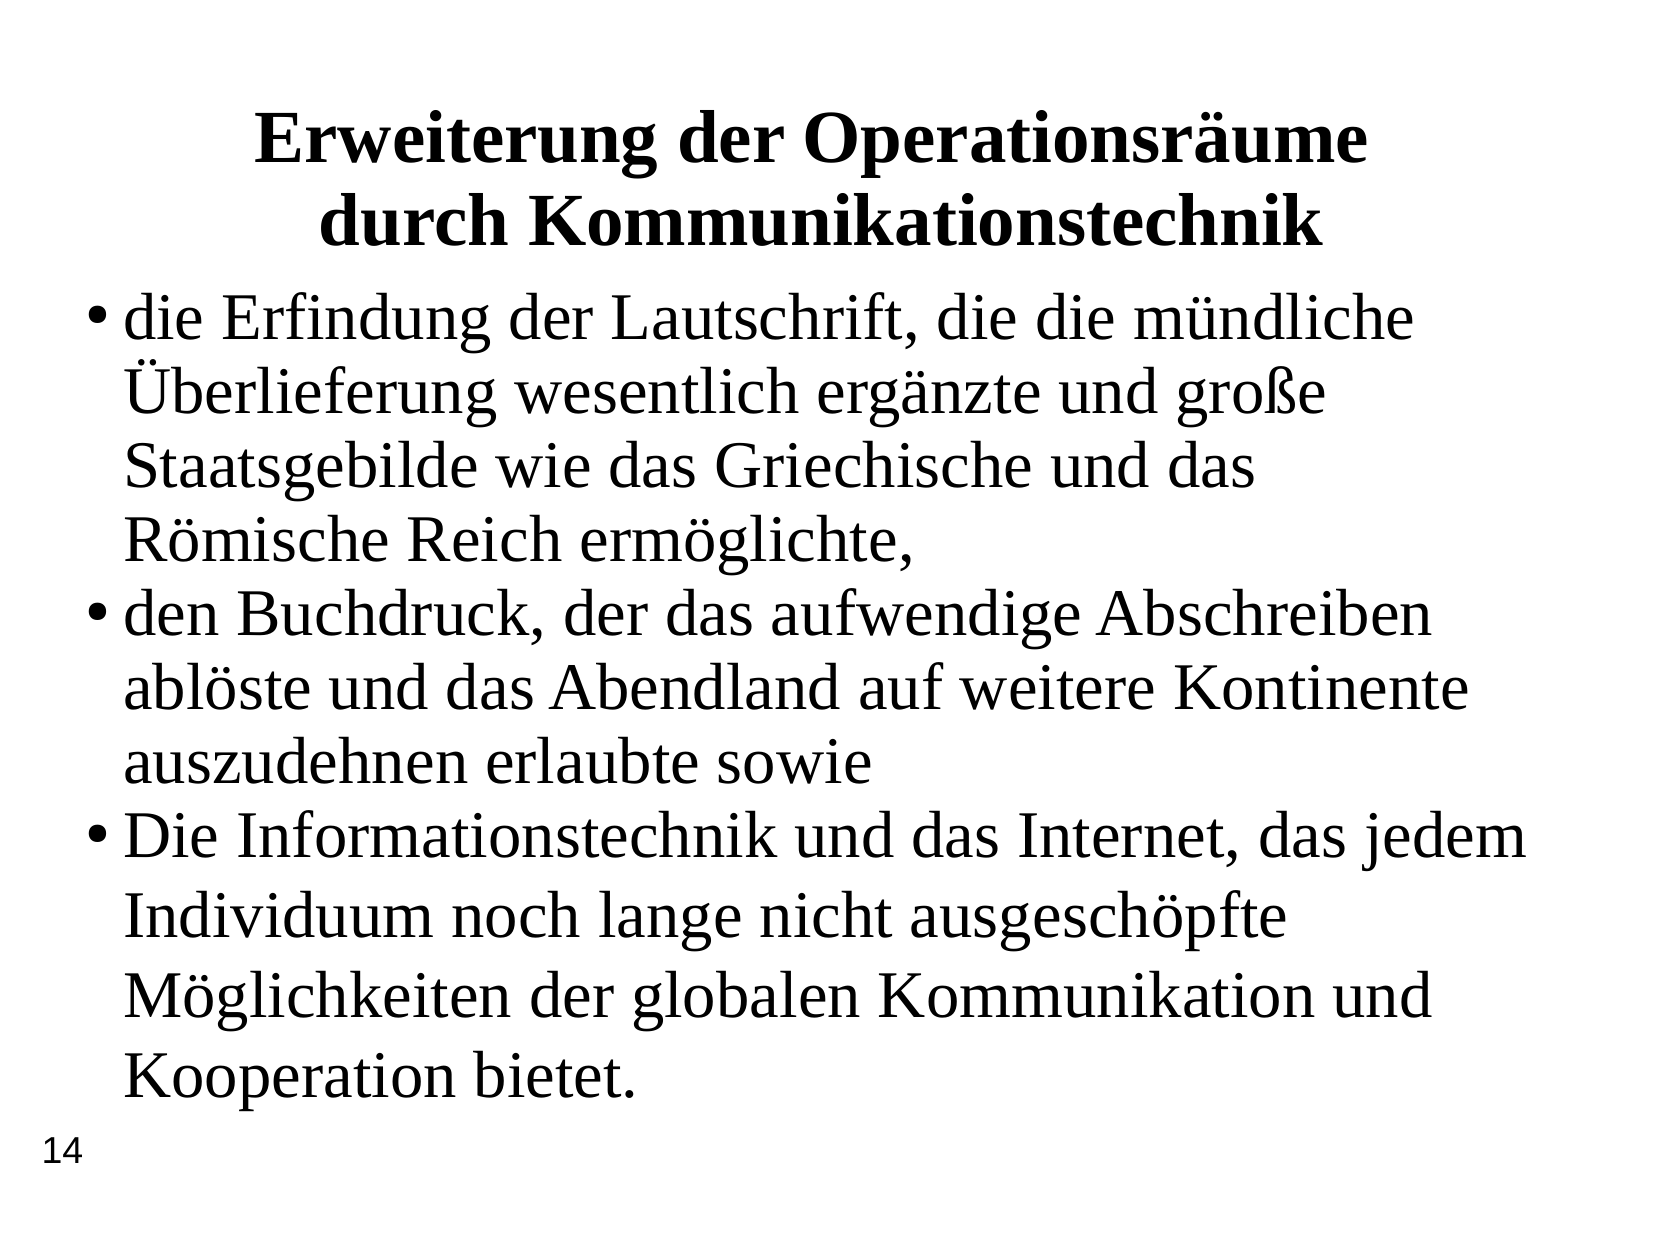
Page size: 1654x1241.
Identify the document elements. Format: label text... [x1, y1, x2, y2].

text_box <Nummer> [26, 1122, 244, 1193]
text_box Erweiterung der Operationsräume durch Kommunikationstechnik die Erfindung der Lautschrift, die die mündliche Überlieferung wesentlich ergänzte und große Staatsgebilde wie das Griechische und das Römische Reich ermöglichte, den Buchdruck, der das aufwendige Abschreiben ablöste und das Abendland auf weitere Kontinente auszudehnen erlaubte sowie Die Informationstechnik und das Internet, das jedem Individuum noch lange nicht ausgeschöpfte Möglichkeiten der globalen Kommunikation und Kooperation bietet. [47, 88, 1597, 1120]
